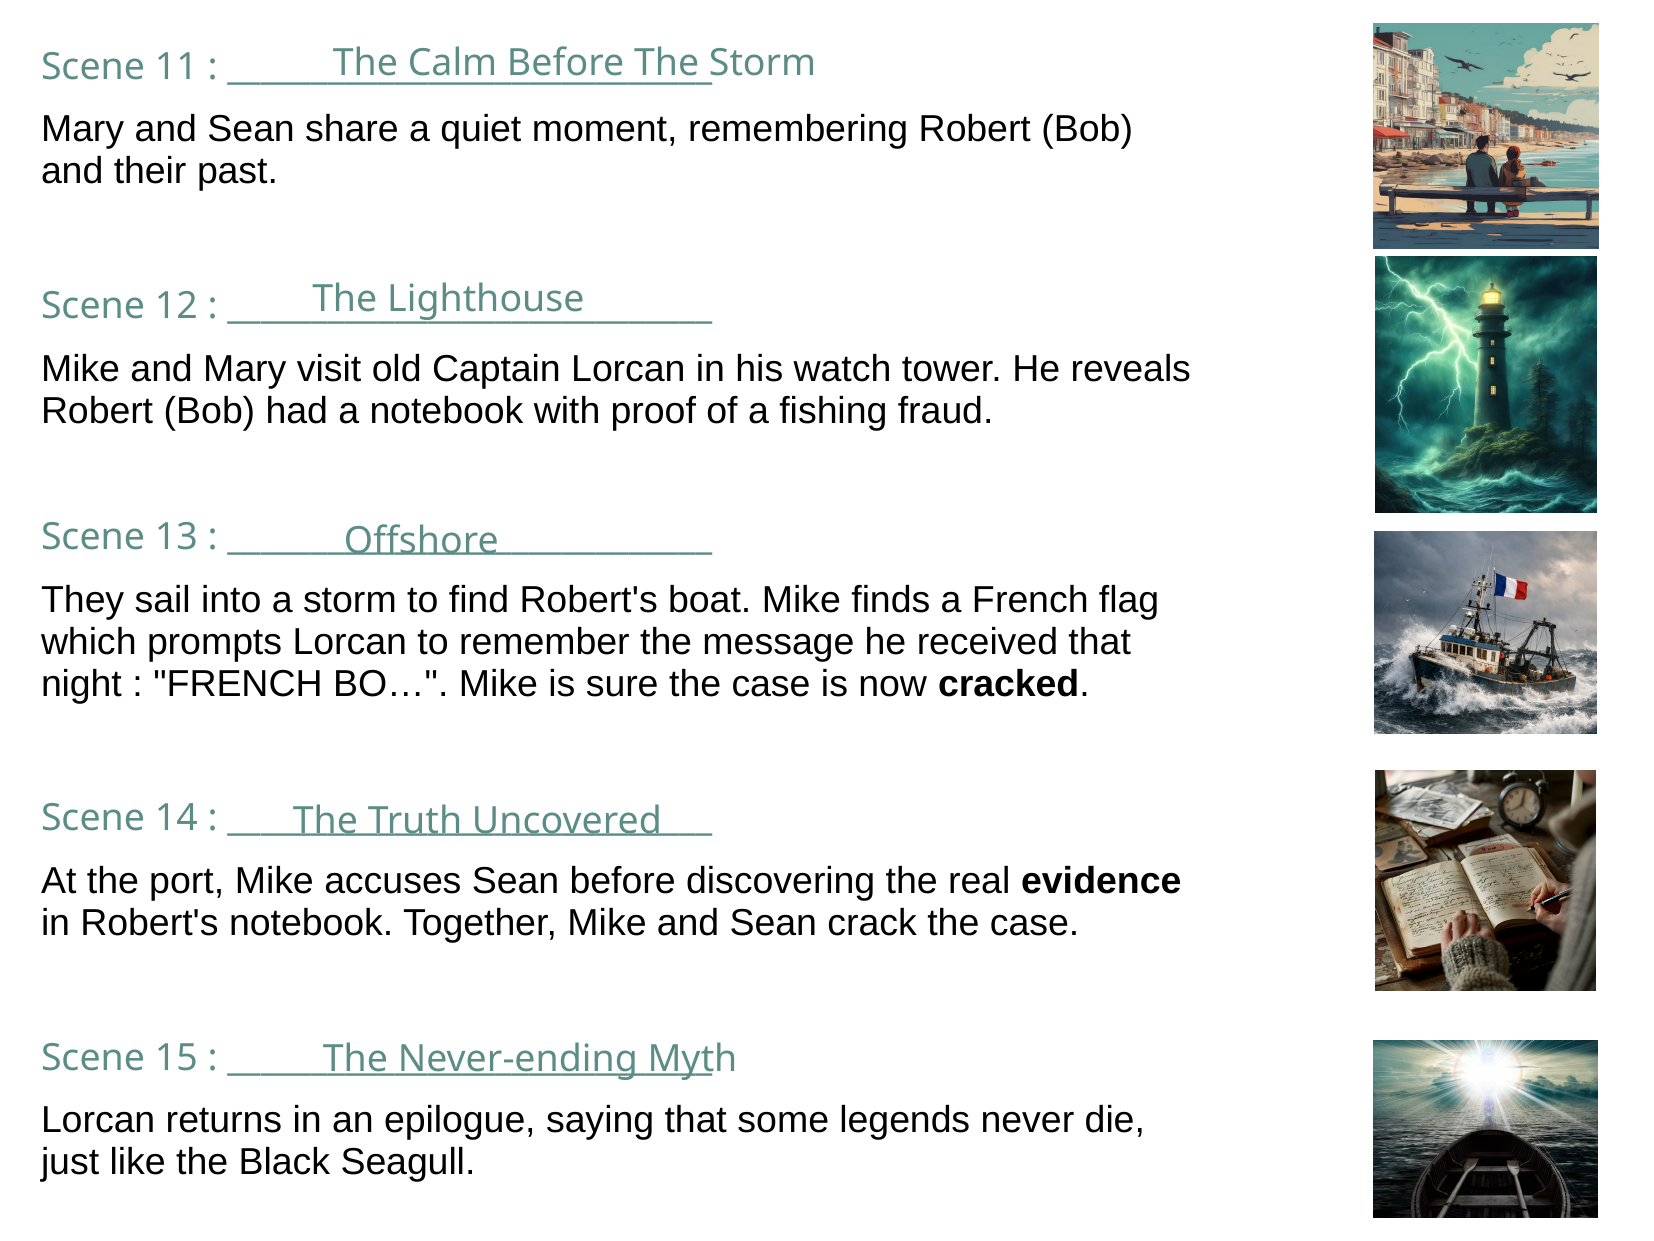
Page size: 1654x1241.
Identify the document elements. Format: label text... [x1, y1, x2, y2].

text_box Offshore [343, 514, 582, 567]
text_box The Calm Before The Storm [332, 35, 986, 88]
picture [1373, 23, 1599, 249]
picture [1375, 770, 1596, 991]
picture [1375, 256, 1597, 513]
picture [1373, 1040, 1598, 1218]
picture [1374, 531, 1597, 734]
text_box The Lighthouse [312, 271, 786, 325]
text_box The Truth Uncovered [292, 793, 742, 847]
text_box The Never-ending Myth [322, 1031, 799, 1085]
text_box Scene 11 : _____________________________ Mary and Sean share a quiet moment, remembering Robert (Bob) and their past. Scene 12 : _____________________________ Mike and Mary visit old Captain Lorcan in his watch tower. He reveals Robert (Bob) had a notebook with proof of a fishing fraud. Scene 13 : _____________________________ They sail into a storm to find Robert's boat. Mike finds a French flag which prompts Lorcan to remember the message he received that night : "FRENCH BO…". Mike is sure the case is now cracked. Scene 14 : _____________________________ At the port, Mike accuses Sean before discovering the real evidence in Robert's notebook. Together, Mike and Sean crack the case. Scene 15 : _____________________________ Lorcan returns in an epilogue, saying that some legends never die, just like the Black Seagull. [26, 31, 1208, 1205]
